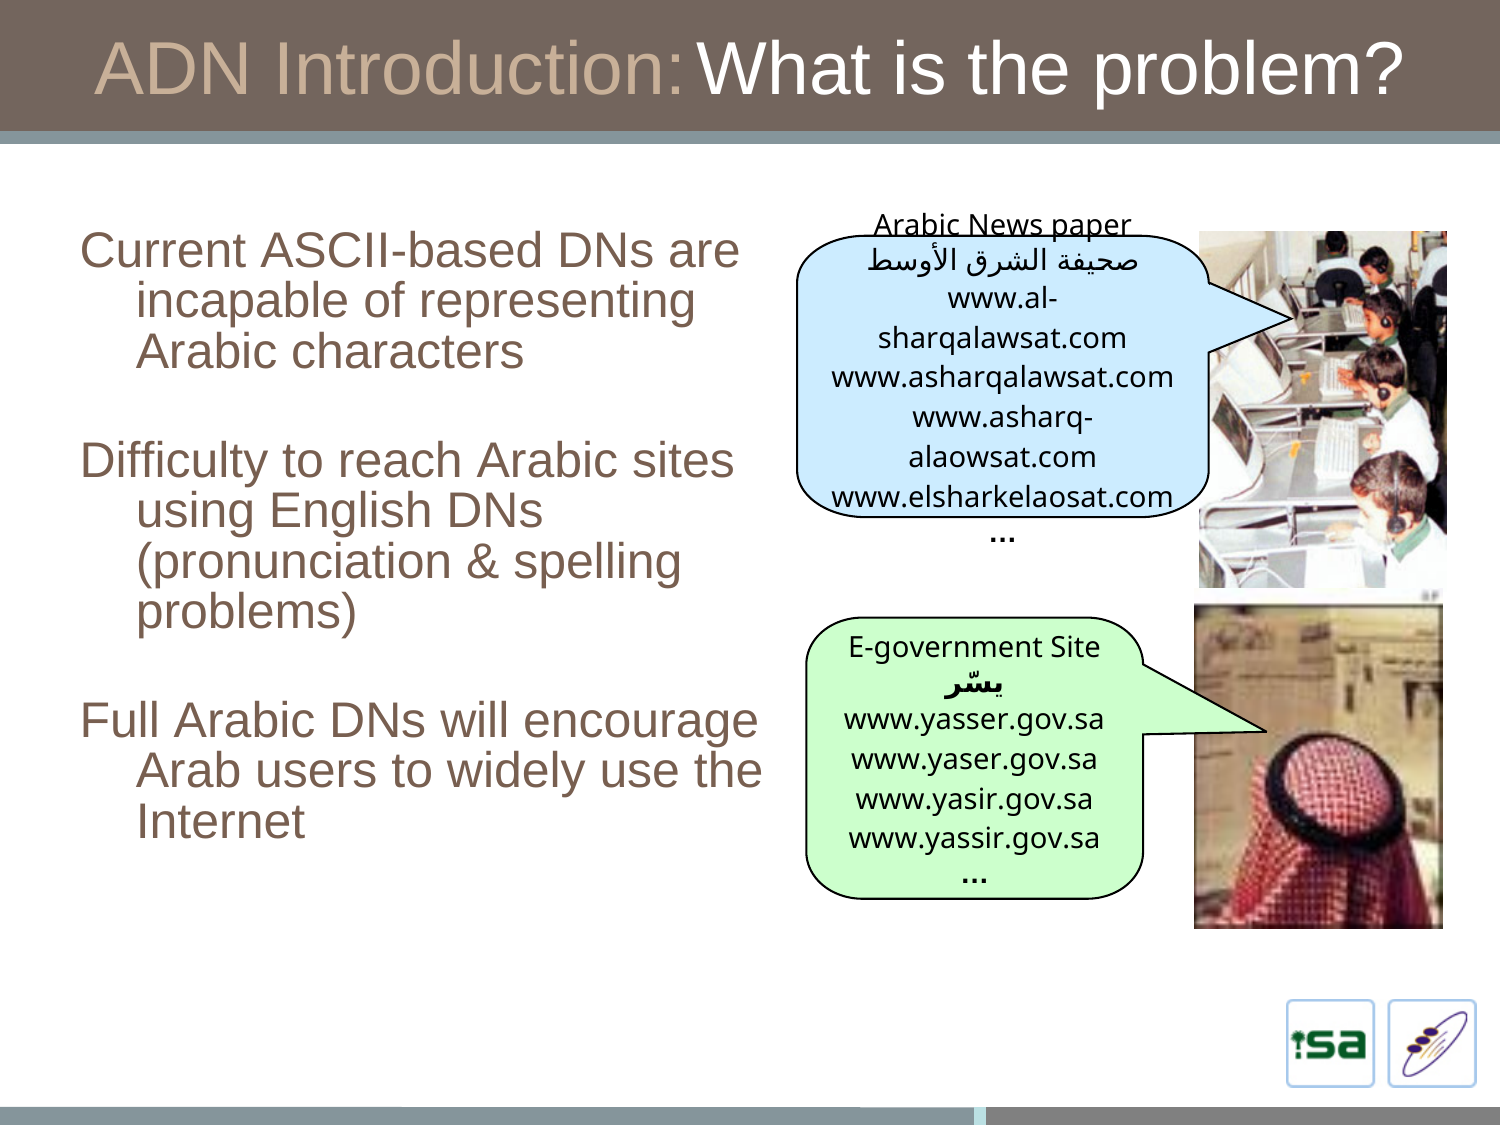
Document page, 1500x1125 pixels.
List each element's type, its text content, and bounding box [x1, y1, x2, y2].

text_box Arabic News paper صحيفة الشرق الأوسط www.al-sharqalawsat.com www.asharqalawsat.com www.asharq-alaowsat.com www.elsharkelaosat.com … [797, 235, 1292, 518]
text_box ADN Introduction: What is the problem? [0, 0, 1500, 131]
list Current ASCII-based DNs are incapable of representing Arabic characters Difficulty to reach Arabic sites using English DNs (pronunciation & spelling problems) Full Arabic DNs will encourage Arab users to widely use the Internet [64, 220, 786, 977]
picture [1194, 231, 1447, 929]
text_box E-government Site يسّر www.yasser.gov.sa www.yaser.gov.sa www.yasir.gov.sa www.yassir.gov.sa … [806, 617, 1267, 899]
picture [1286, 999, 1477, 1088]
